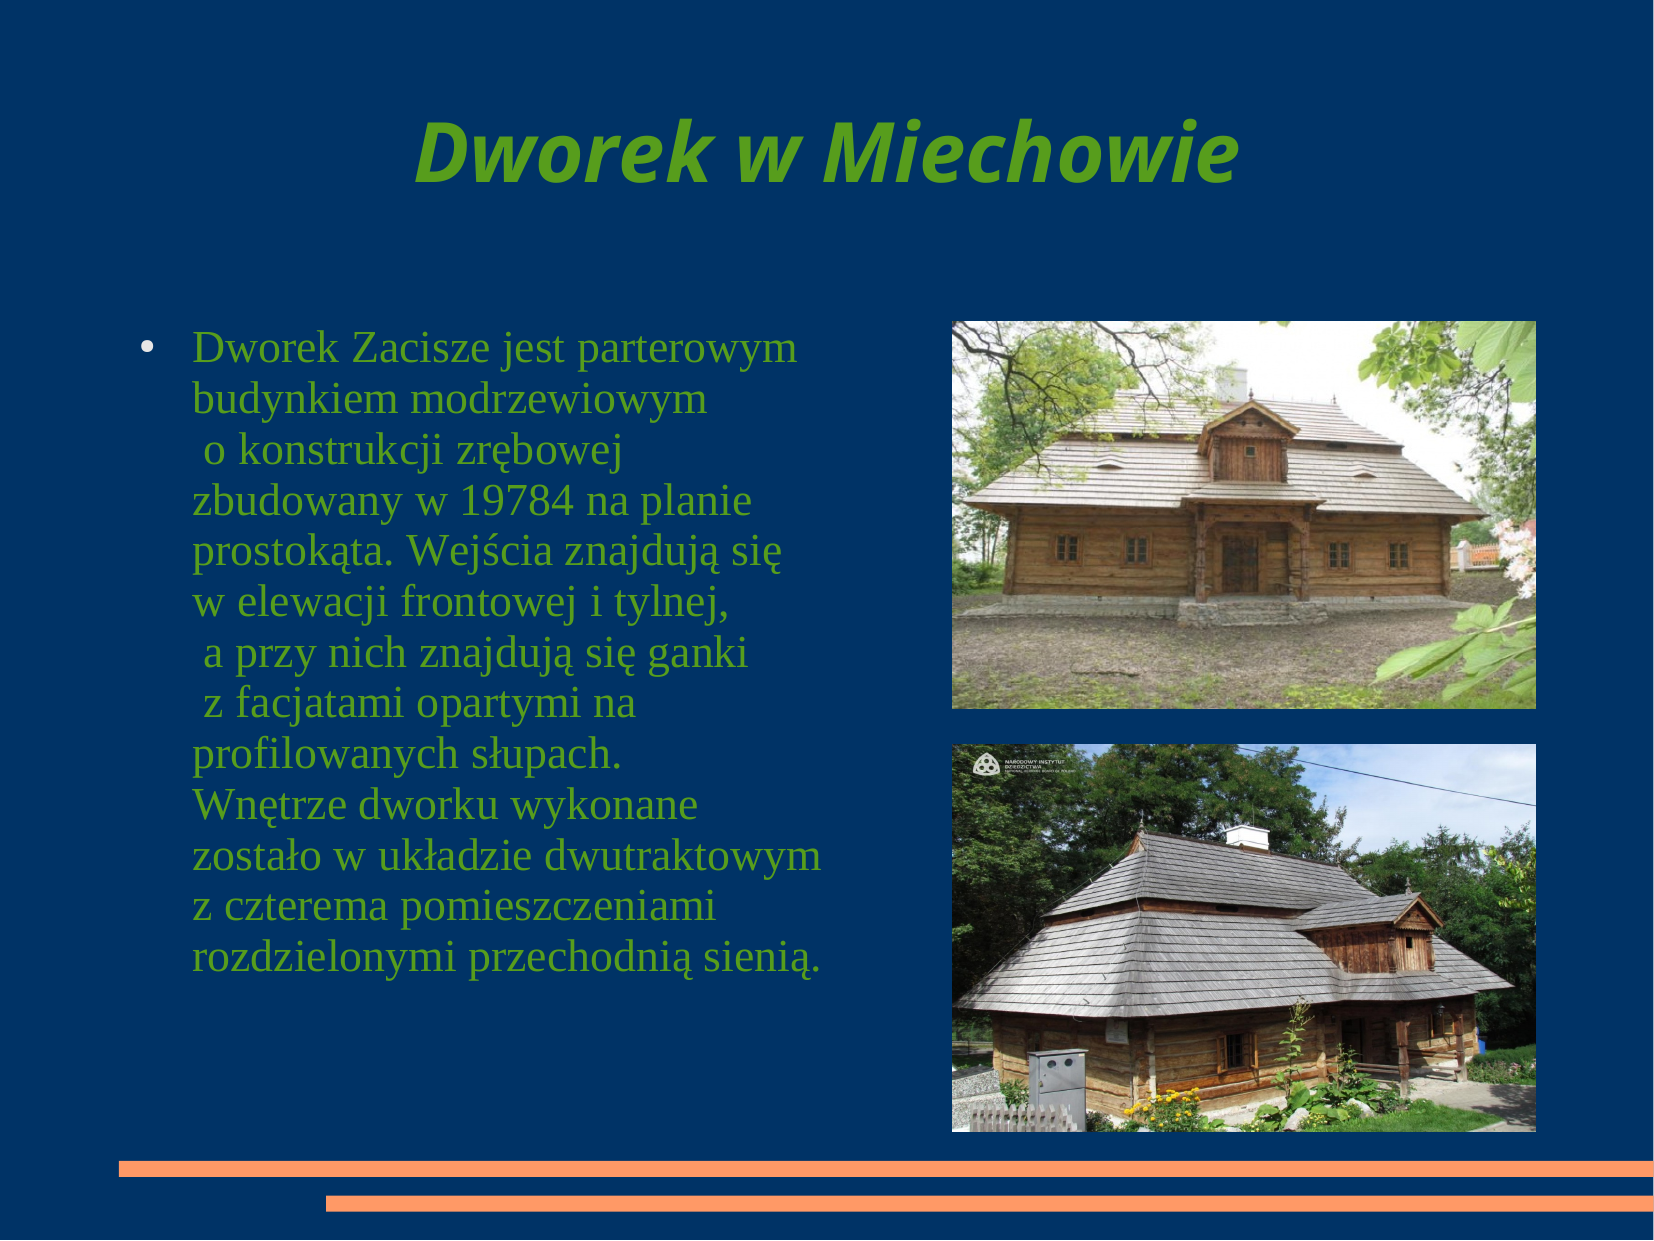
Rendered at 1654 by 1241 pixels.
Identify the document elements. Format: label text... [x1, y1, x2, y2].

title Dworek w Miechowie [121, 46, 1534, 254]
list Dworek Zacisze jest parterowym budynkiem modrzewiowym o konstrukcji zrębowej zbudowany w 19784 na planie prostokąta. Wejścia znajdują się w elewacji frontowej i tylnej, a przy nich znajdują się ganki z facjatami opartymi na profilowanych słupach. Wnętrze dworku wykonane zostało w układzie dwutraktowym z czterema pomieszczeniami rozdzielonymi przechodnią sienią. [121, 322, 824, 1132]
picture [952, 744, 1536, 1132]
picture [952, 321, 1536, 709]
